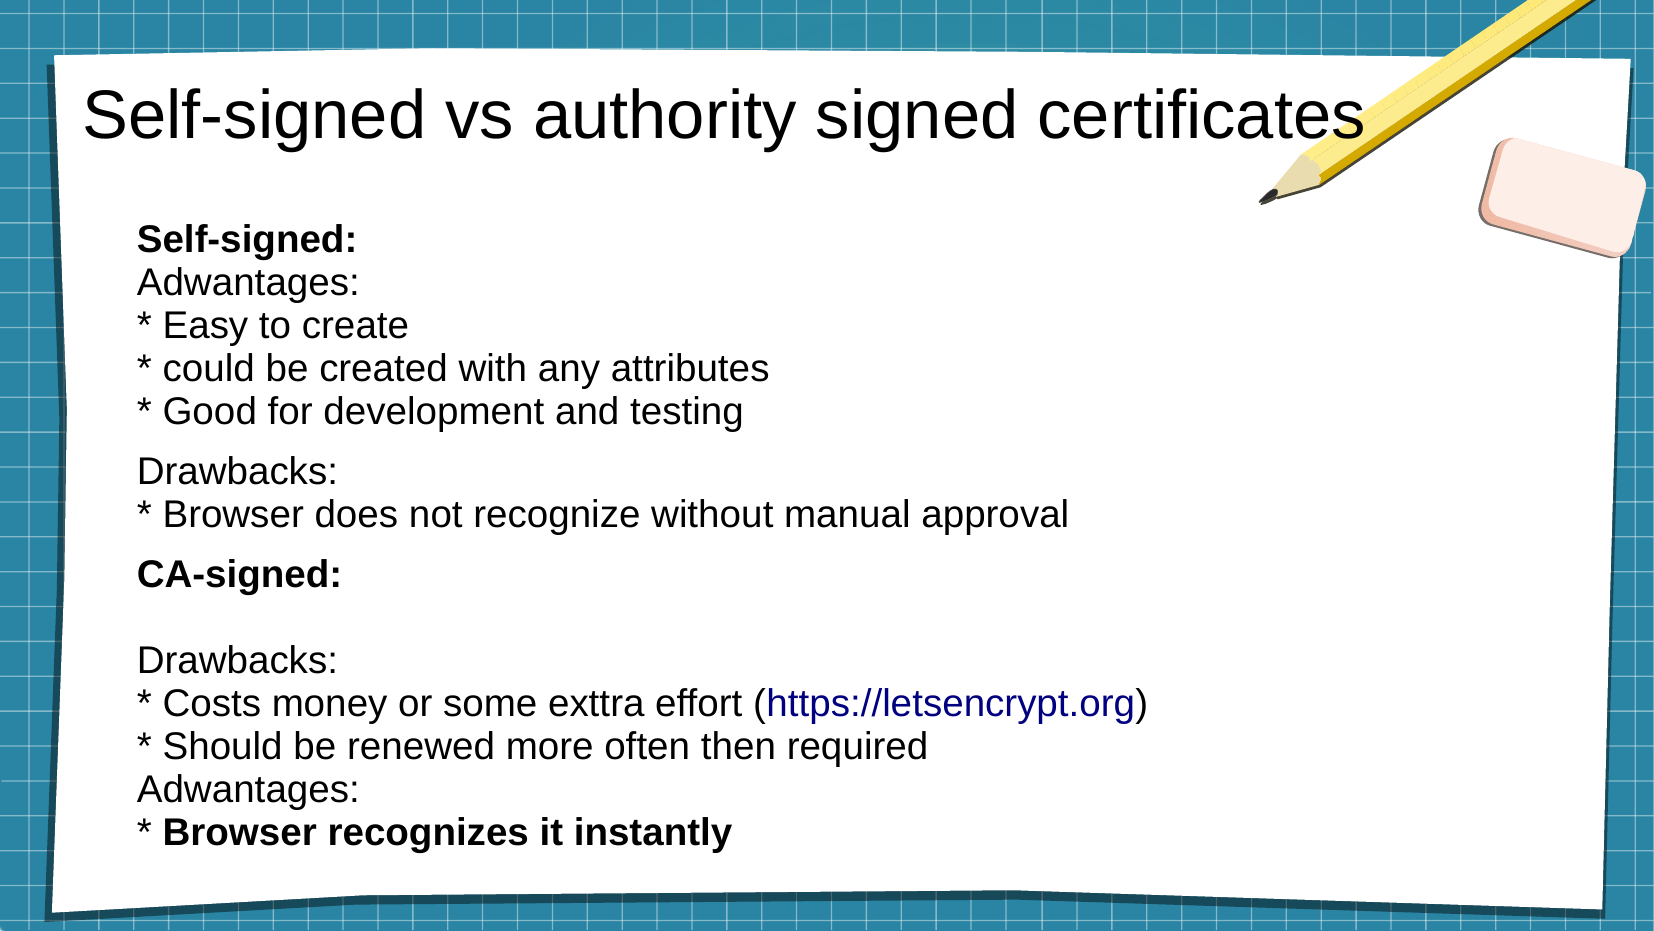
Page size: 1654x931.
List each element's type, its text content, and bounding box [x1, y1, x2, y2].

list Self-signed: Adwantages: * Easy to create * could be created with any attributes * Good for development and testing Drawbacks: * Browser does not recognize without manual approval CA-signed: Drawbacks: * Costs money or some exttra effort (https://letsencrypt.org) * Should be renewed more often then required Adwantages: * Browser recognizes it instantly [82, 217, 1571, 857]
title Self-signed vs authority signed certificates [82, 37, 1571, 193]
